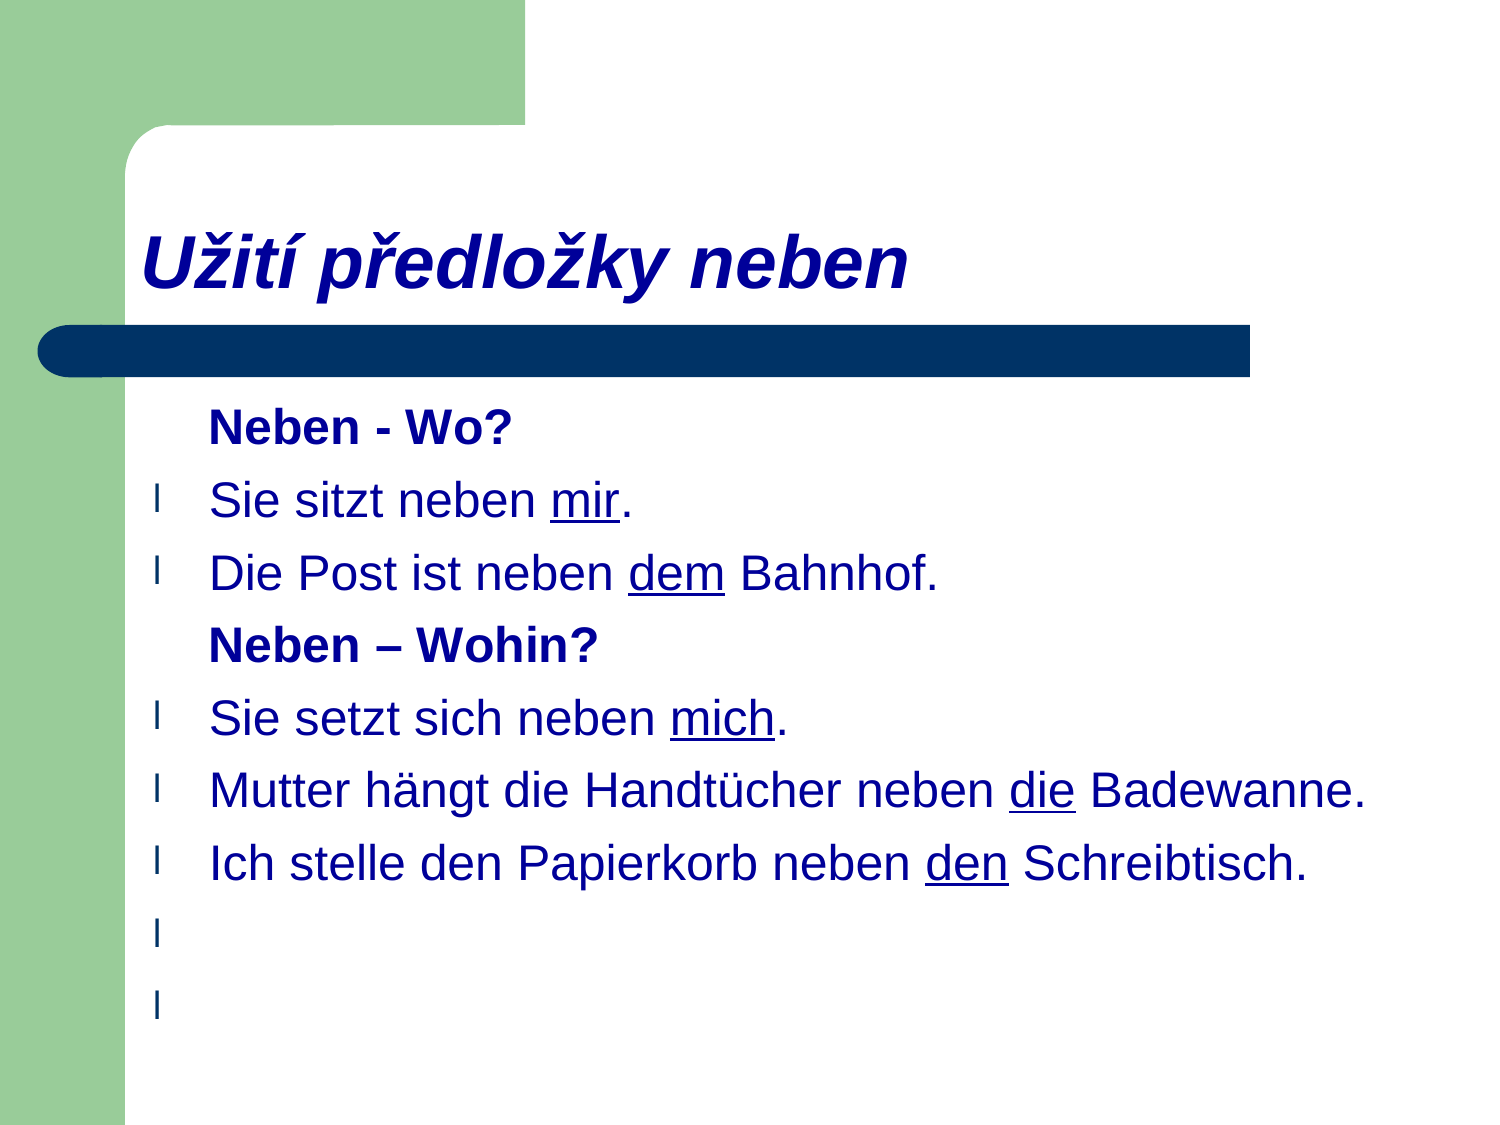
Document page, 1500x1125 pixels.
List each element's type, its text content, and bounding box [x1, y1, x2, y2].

title Užití předložky neben [125, 125, 1426, 313]
list Neben - Wo? Sie sitzt neben mir. Die Post ist neben dem Bahnhof. Neben – Wohin? Sie setzt sich neben mich. Mutter hängt die Handtücher neben die Badewanne. Ich stelle den Papierkorb neben den Schreibtisch. [137, 387, 1400, 999]
